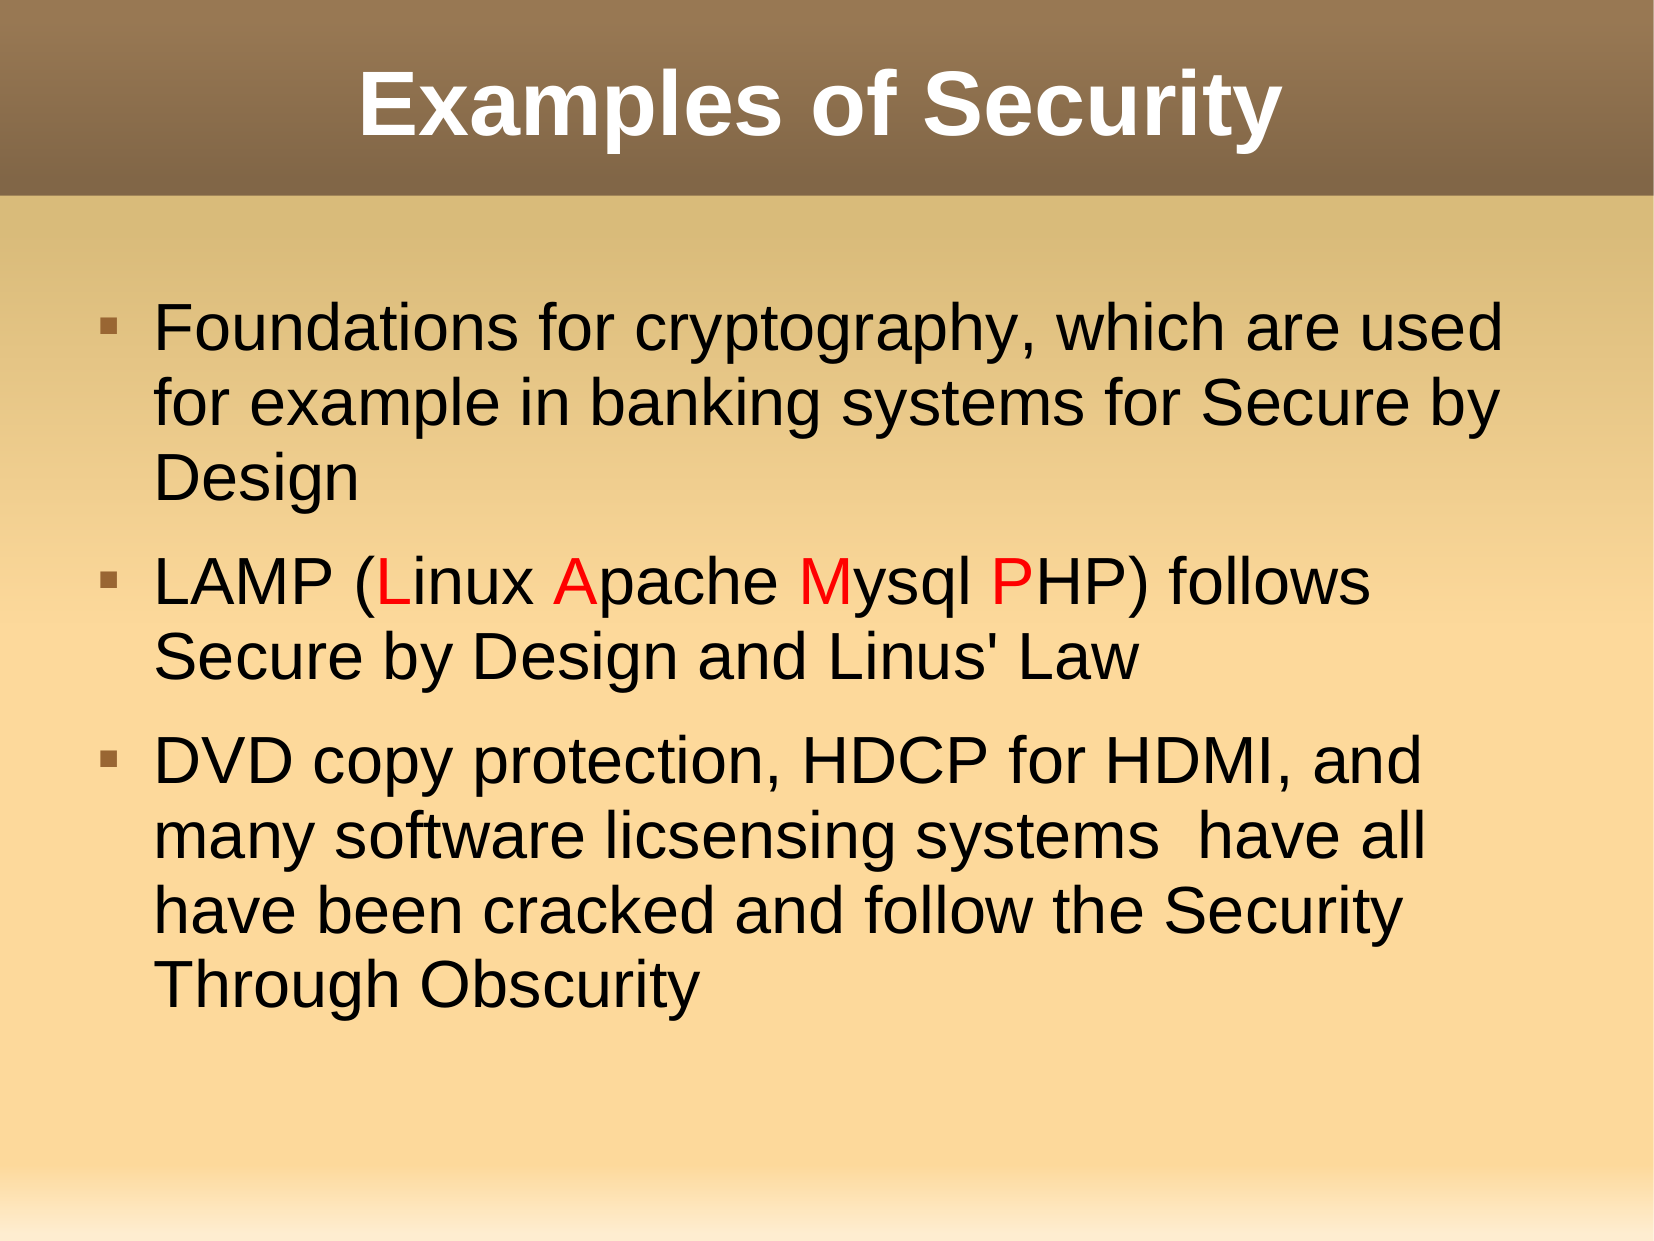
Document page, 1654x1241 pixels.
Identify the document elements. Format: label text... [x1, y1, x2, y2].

list Foundations for cryptography, which are used for example in banking systems for Secure by Design LAMP (Linux Apache Mysql PHP) follows Secure by Design and Linus' Law DVD copy protection, HDCP for HDMI, and many software licsensing systems have all have been cracked and follow the Security Through Obscurity [82, 290, 1571, 1094]
picture [0, 0, 1654, 1241]
title Examples of Security [76, 7, 1565, 200]
